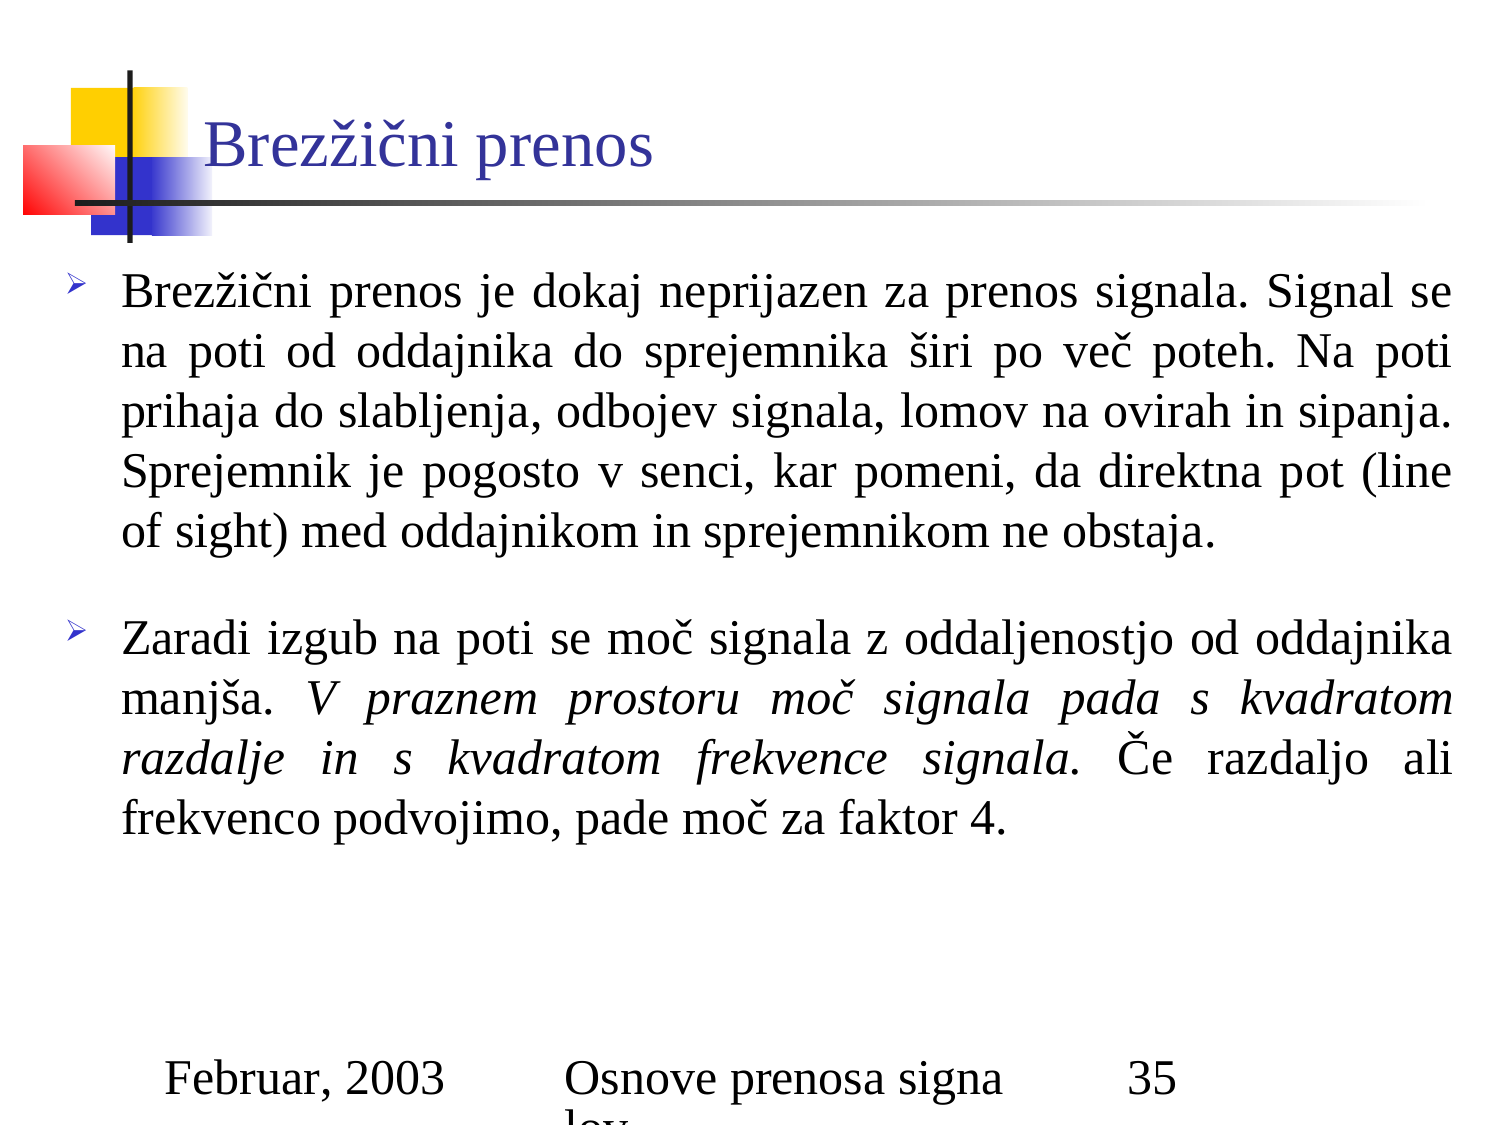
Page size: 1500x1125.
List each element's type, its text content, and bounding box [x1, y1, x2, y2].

title Brezžični prenos [188, 92, 1468, 188]
list Brezžični prenos je dokaj neprijazen za prenos signala. Signal se na poti od oddajnika do sprejemnika širi po več poteh. Na poti prihaja do slabljenja, odbojev signala, lomov na ovirah in sipanja. Sprejemnik je pogosto v senci, kar pomeni, da direktna pot (line of sight) med oddajnikom in sprejemnikom ne obstaja. Zaradi izgub na poti se moč signala z oddaljenostjo od oddajnika manjša. V praznem prostoru moč signala pada s kvadratom razdalje in s kvadratom frekvence signala. Če razdaljo ali frekvenco podvojimo, pade moč za faktor 4. [50, 249, 1469, 1007]
